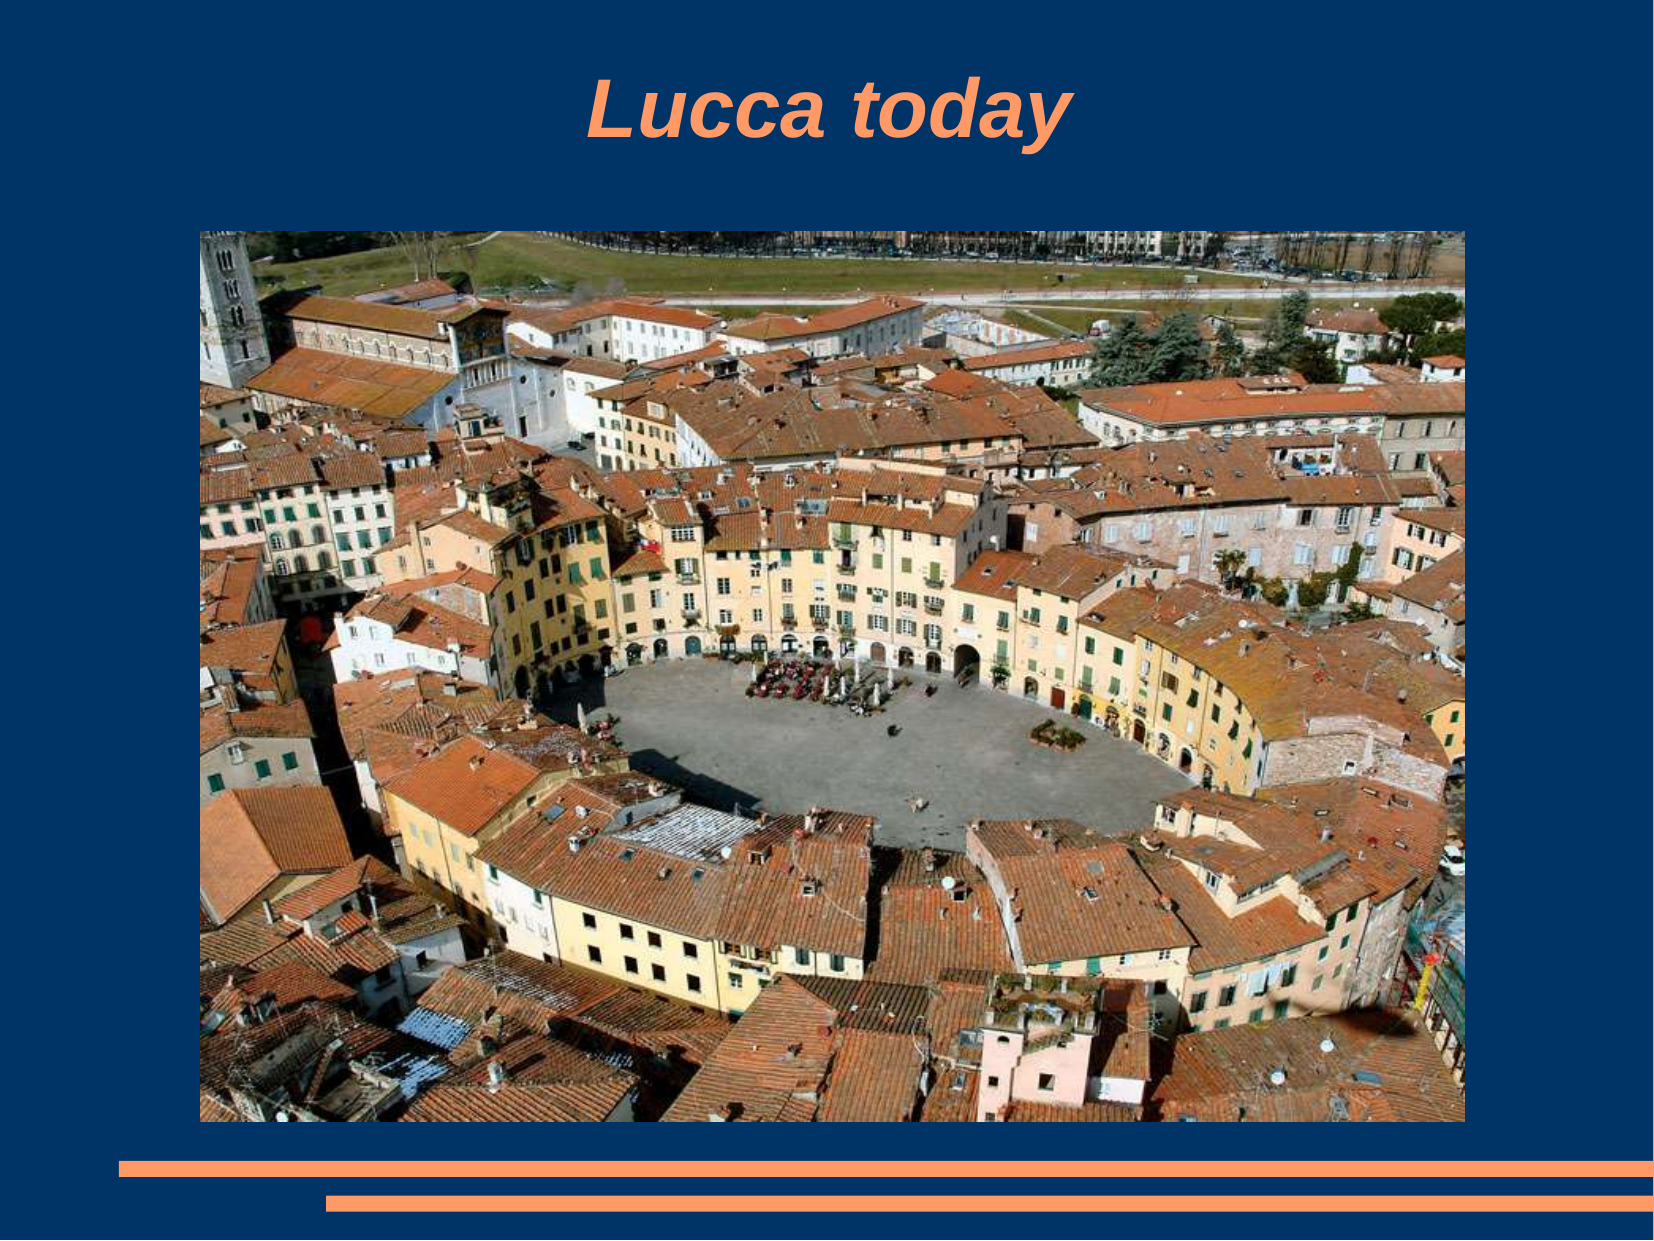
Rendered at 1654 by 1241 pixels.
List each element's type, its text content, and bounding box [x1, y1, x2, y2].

picture [200, 231, 1465, 1123]
title Lucca today [123, 5, 1536, 213]
